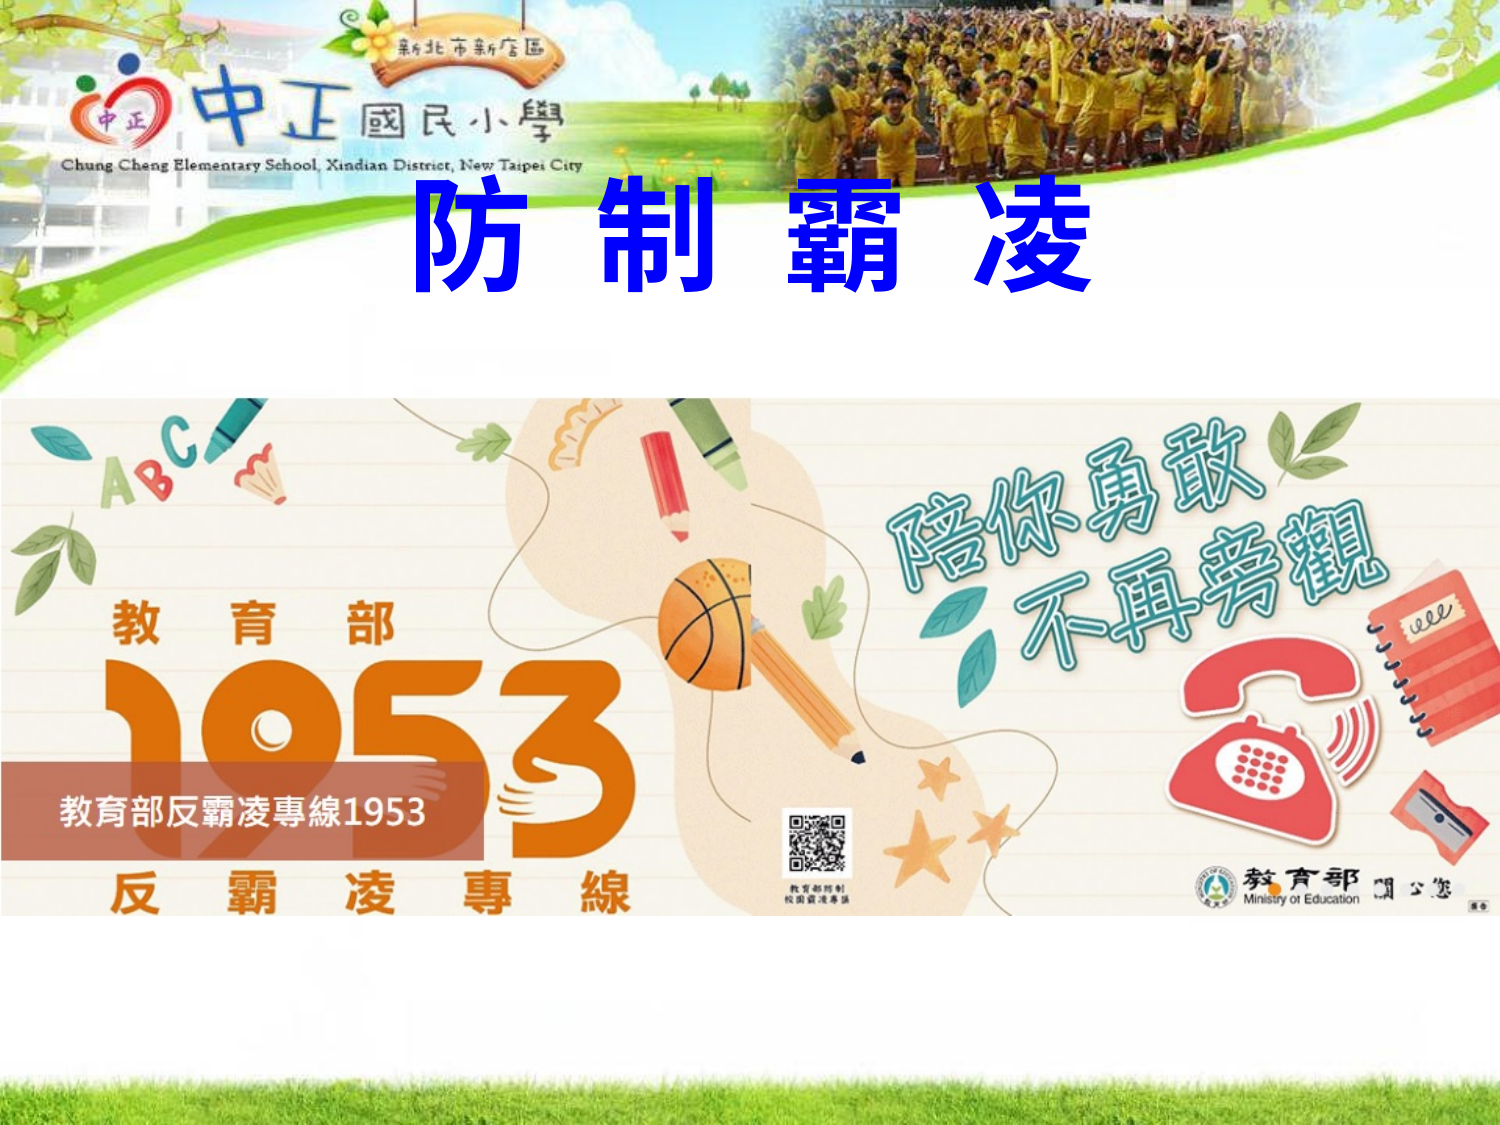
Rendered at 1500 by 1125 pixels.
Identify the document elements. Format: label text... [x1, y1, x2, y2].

picture [0, 397, 1500, 916]
text_box 防 制 霸 凌 [355, 149, 1148, 337]
